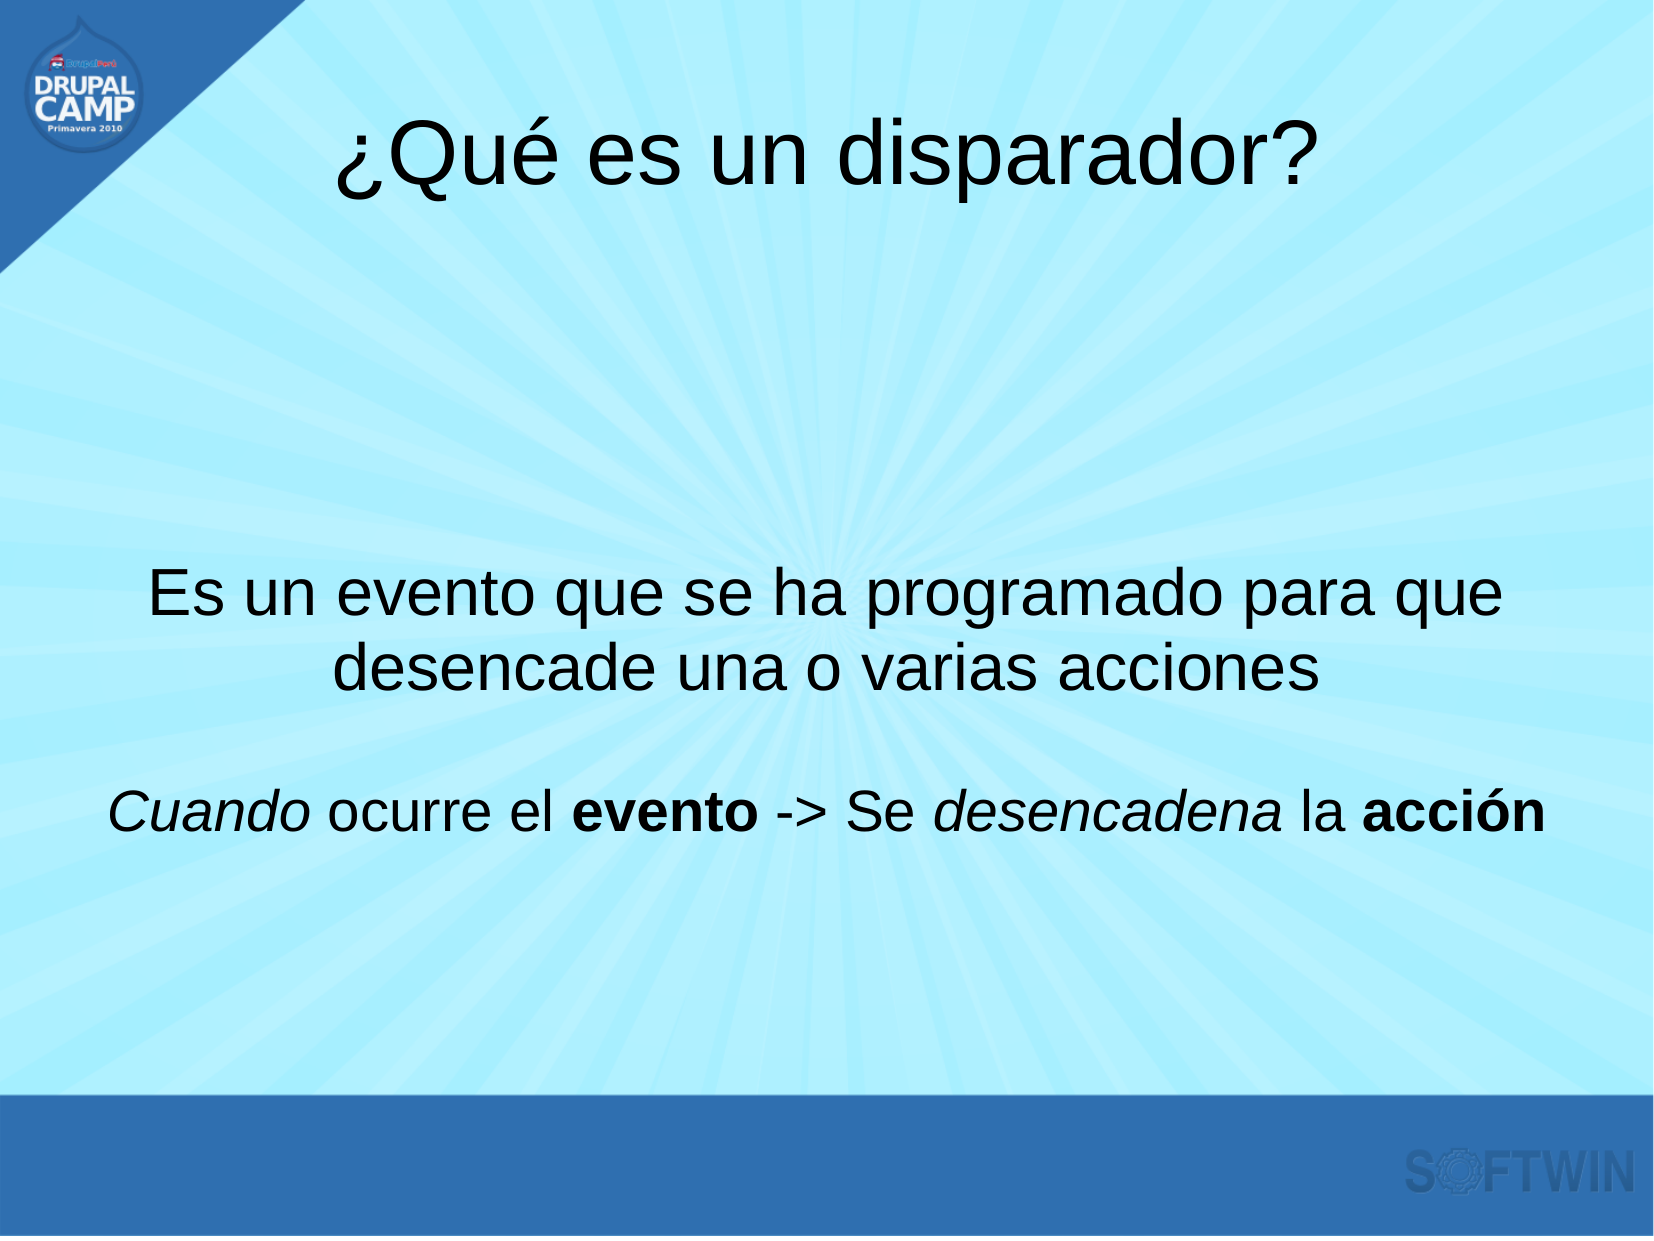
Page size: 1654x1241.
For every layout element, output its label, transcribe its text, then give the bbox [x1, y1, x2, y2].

title ¿Qué es un disparador? [82, 49, 1571, 257]
picture [0, 0, 1654, 1236]
subtitle Es un evento que se ha programado para que desencade una o varias acciones Cuando ocurre el evento -> Se desencadena la acción [82, 297, 1571, 1102]
